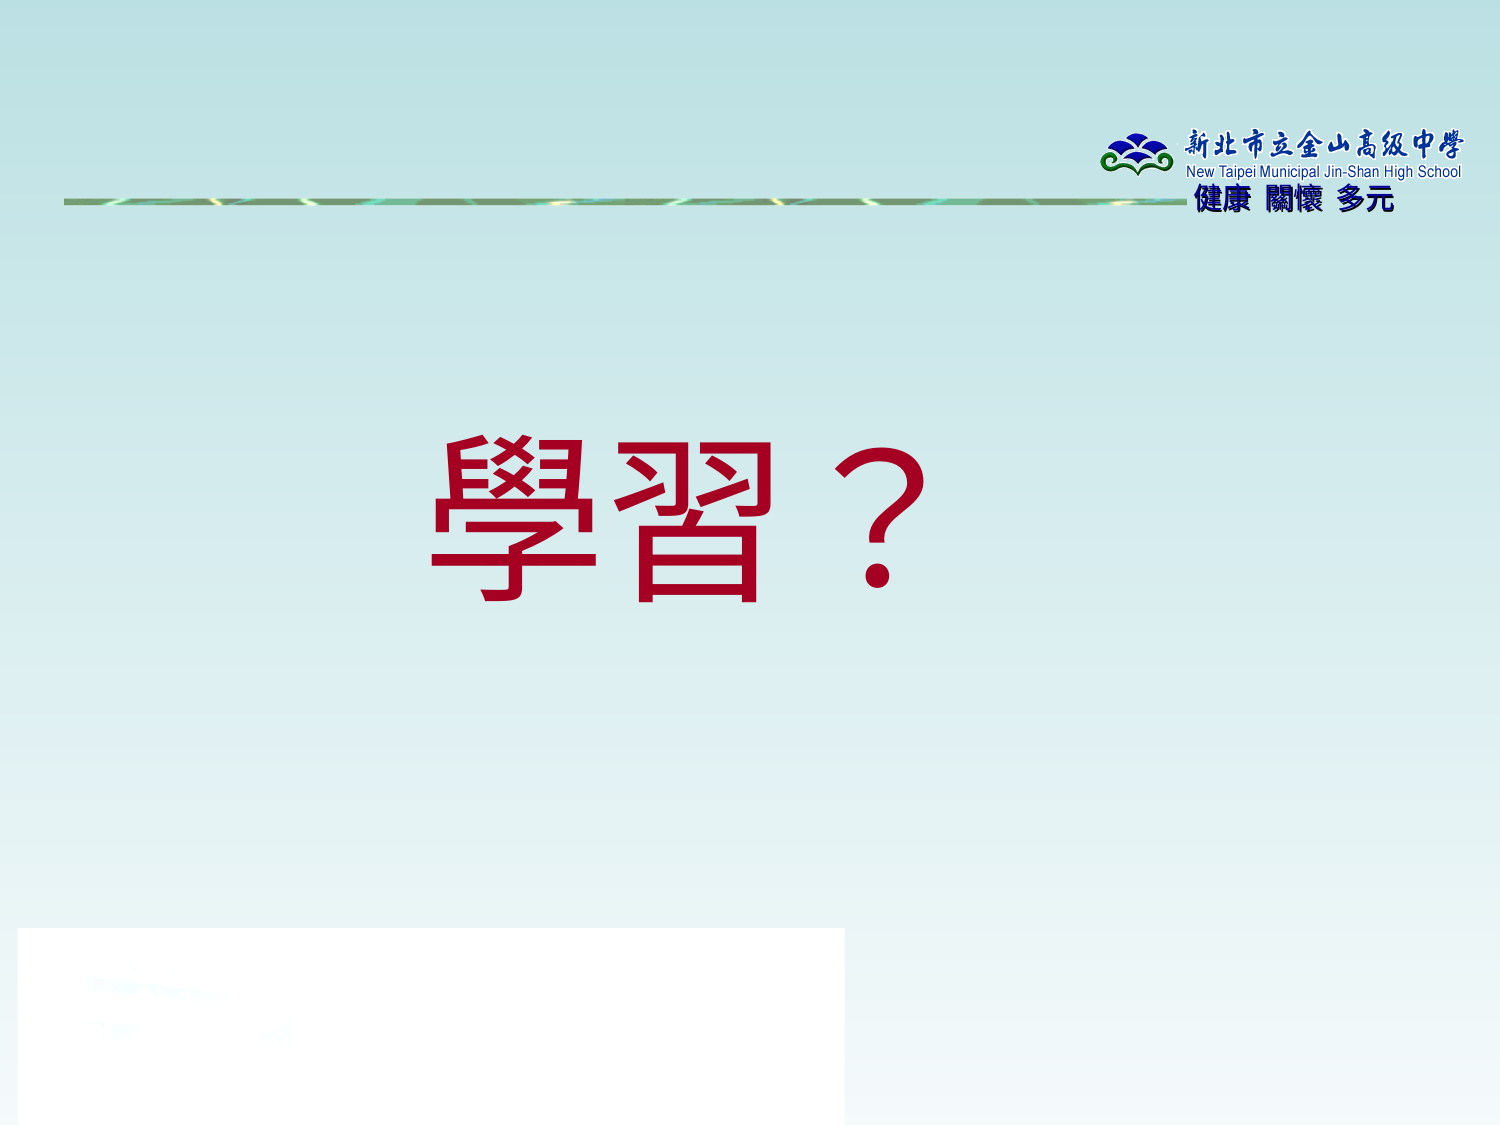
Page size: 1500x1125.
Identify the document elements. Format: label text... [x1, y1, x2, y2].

text_box 學習？ [407, 397, 1069, 635]
